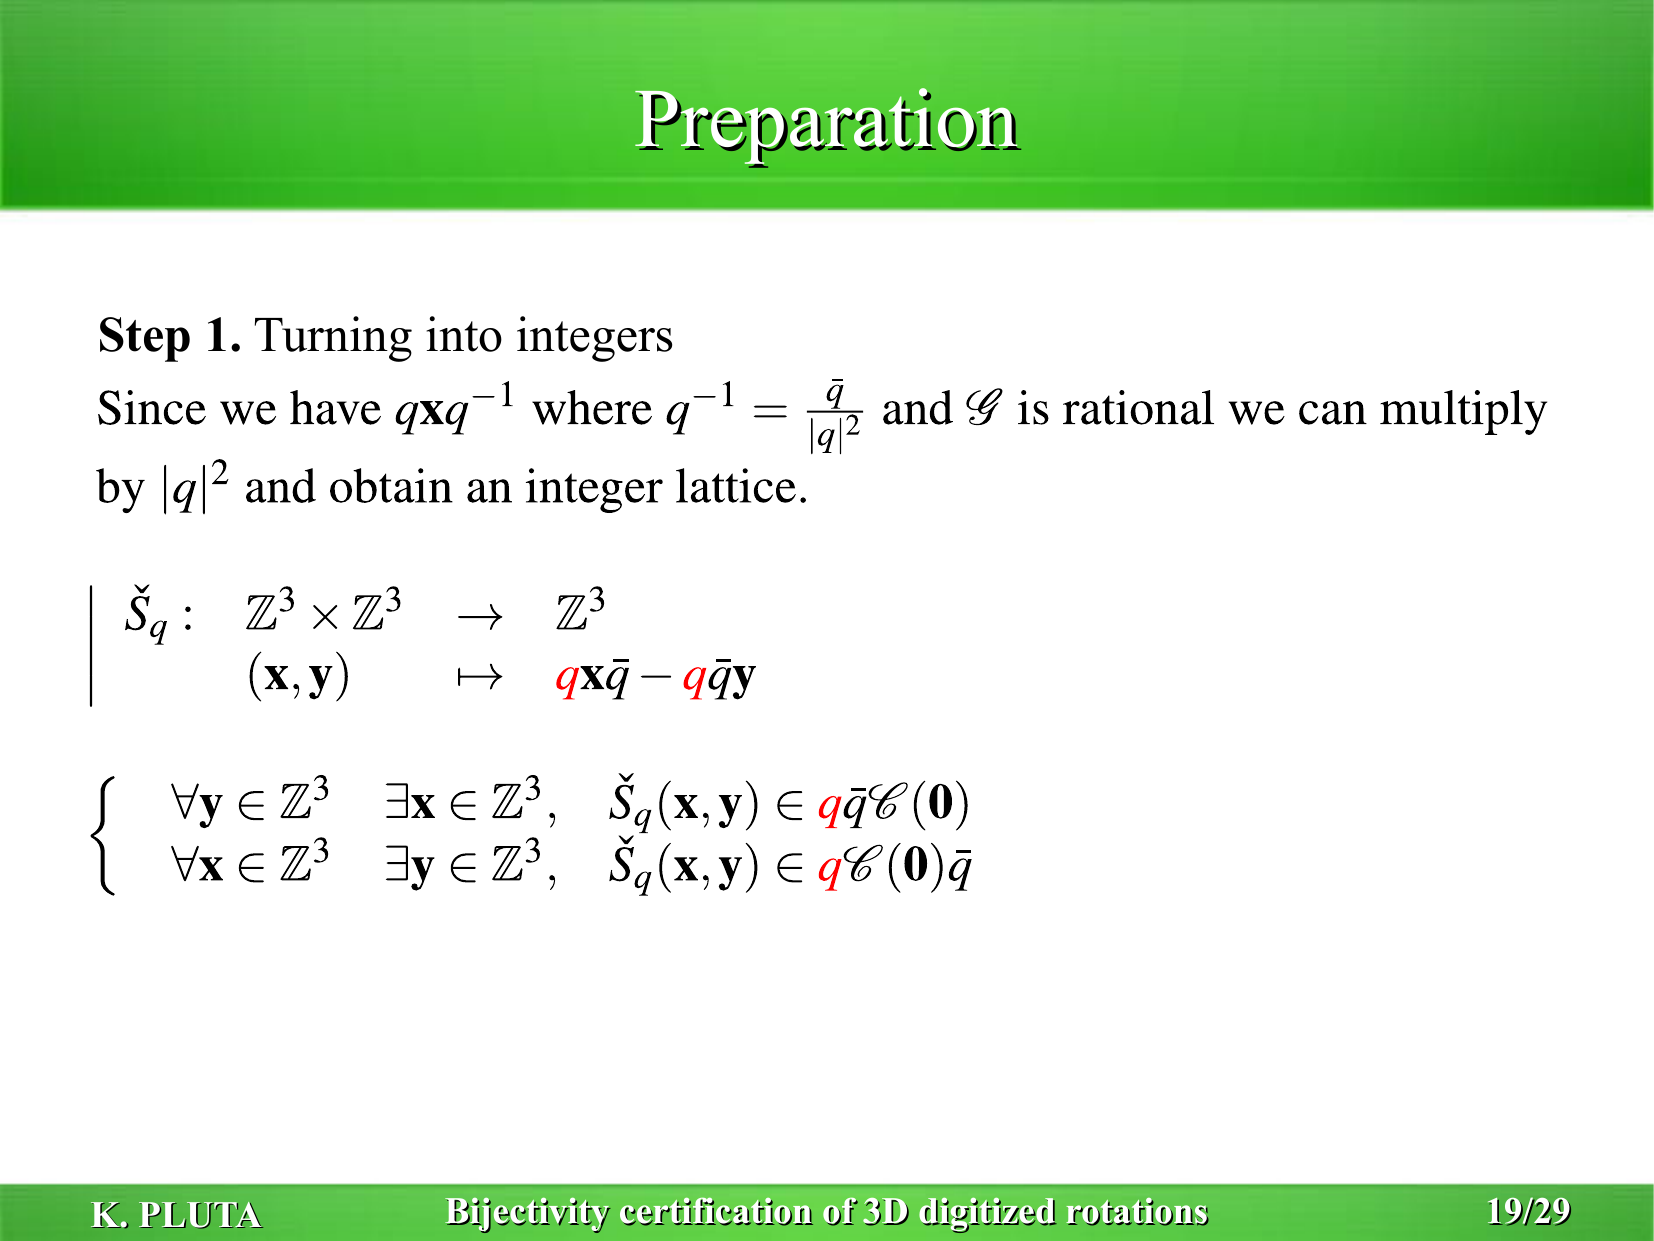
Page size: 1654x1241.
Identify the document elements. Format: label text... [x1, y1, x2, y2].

text_box [96, 378, 1549, 515]
text_box [82, 584, 757, 707]
title Preparation [82, 47, 1571, 189]
text_box [83, 773, 973, 896]
text_box Step 1. Turning into integers [82, 299, 1201, 370]
picture [0, 0, 1654, 1241]
